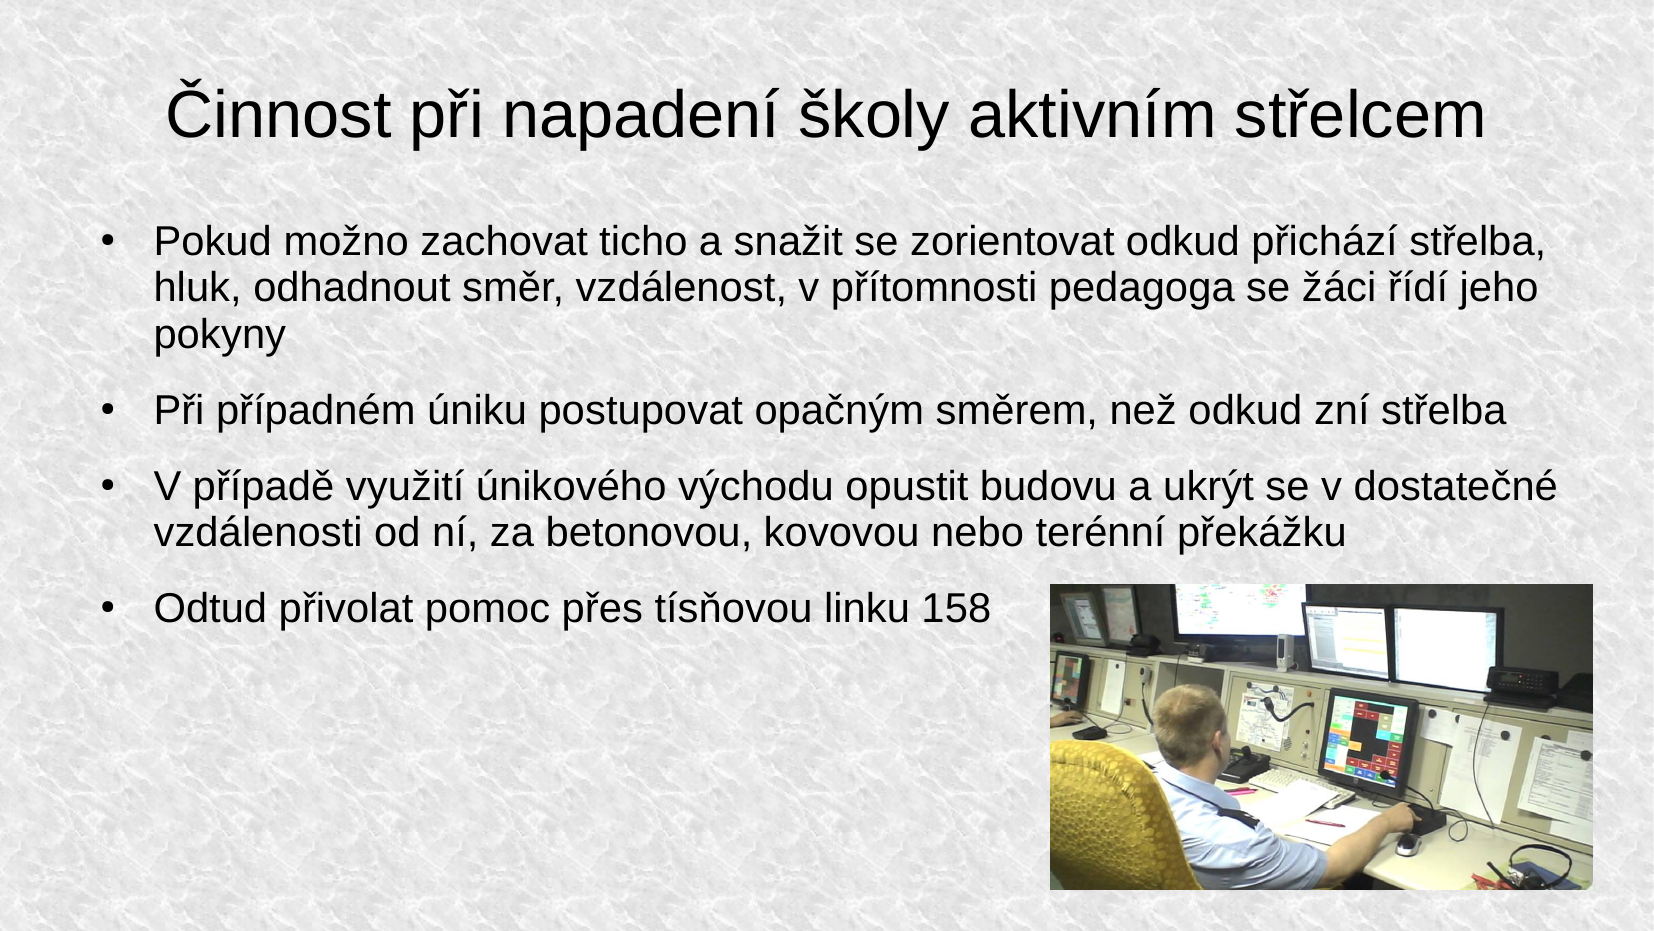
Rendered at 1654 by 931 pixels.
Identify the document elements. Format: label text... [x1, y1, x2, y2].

picture [0, 0, 1654, 931]
title Činnost při napadení školy aktivním střelcem [82, 37, 1571, 193]
list Pokud možno zachovat ticho a snažit se zorientovat odkud přichází střelba, hluk, odhadnout směr, vzdálenost, v přítomnosti pedagoga se žáci řídí jeho pokyny Při případném úniku postupovat opačným směrem, než odkud zní střelba V případě využití únikového východu opustit budovu a ukrýt se v dostatečné vzdálenosti od ní, za betonovou, kovovou nebo terénní překážku Odtud přivolat pomoc přes tísňovou linku 158 [82, 217, 1571, 758]
